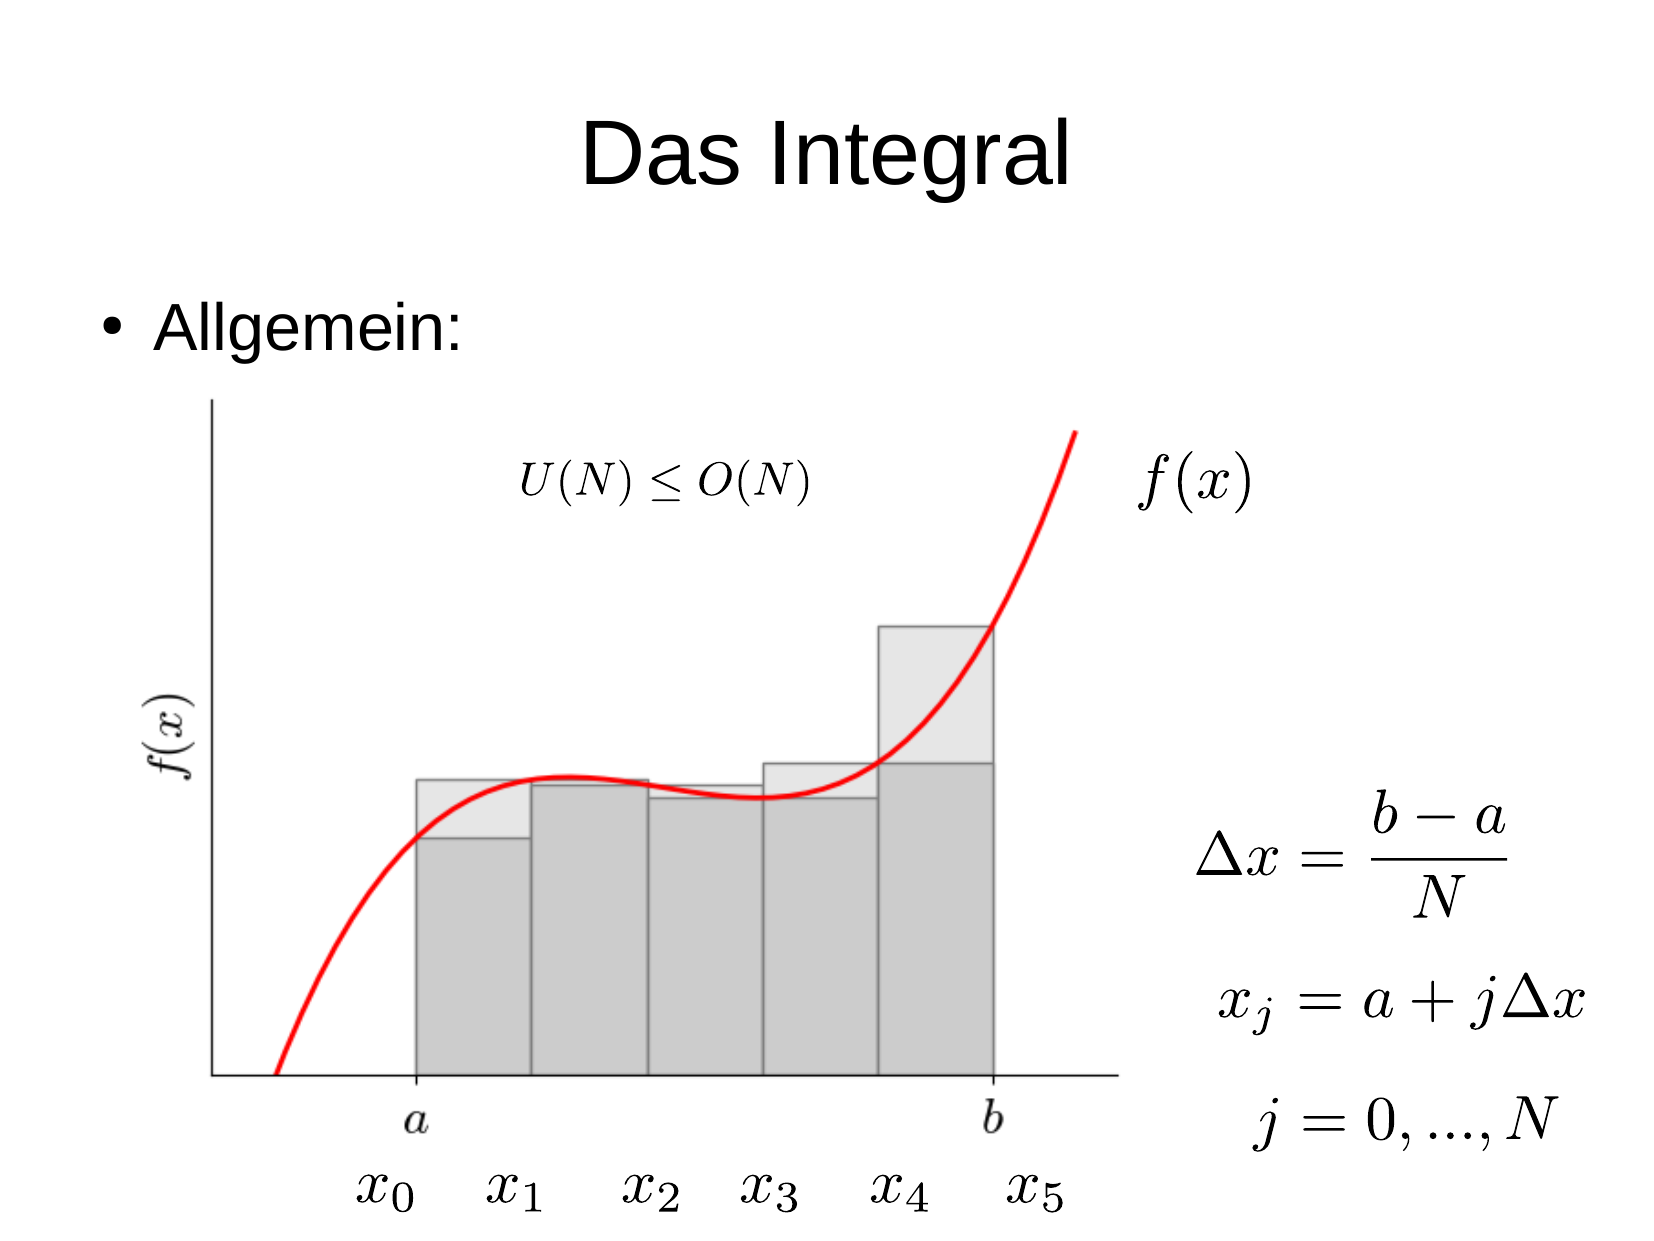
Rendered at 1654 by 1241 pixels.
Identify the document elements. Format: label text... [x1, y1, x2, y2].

text_box [868, 1174, 930, 1212]
text_box [484, 1174, 546, 1212]
text_box [1252, 1096, 1561, 1152]
text_box [354, 1174, 416, 1213]
text_box [1193, 789, 1508, 918]
list Allgemein: [82, 290, 1571, 1094]
text_box [738, 1174, 800, 1213]
text_box [1216, 972, 1588, 1036]
text_box [593, 1127, 705, 1233]
picture [122, 1094, 1141, 1224]
title Das Integral [82, 56, 1571, 250]
text_box [518, 459, 813, 507]
text_box [1134, 451, 1256, 514]
text_box [1004, 1174, 1066, 1213]
